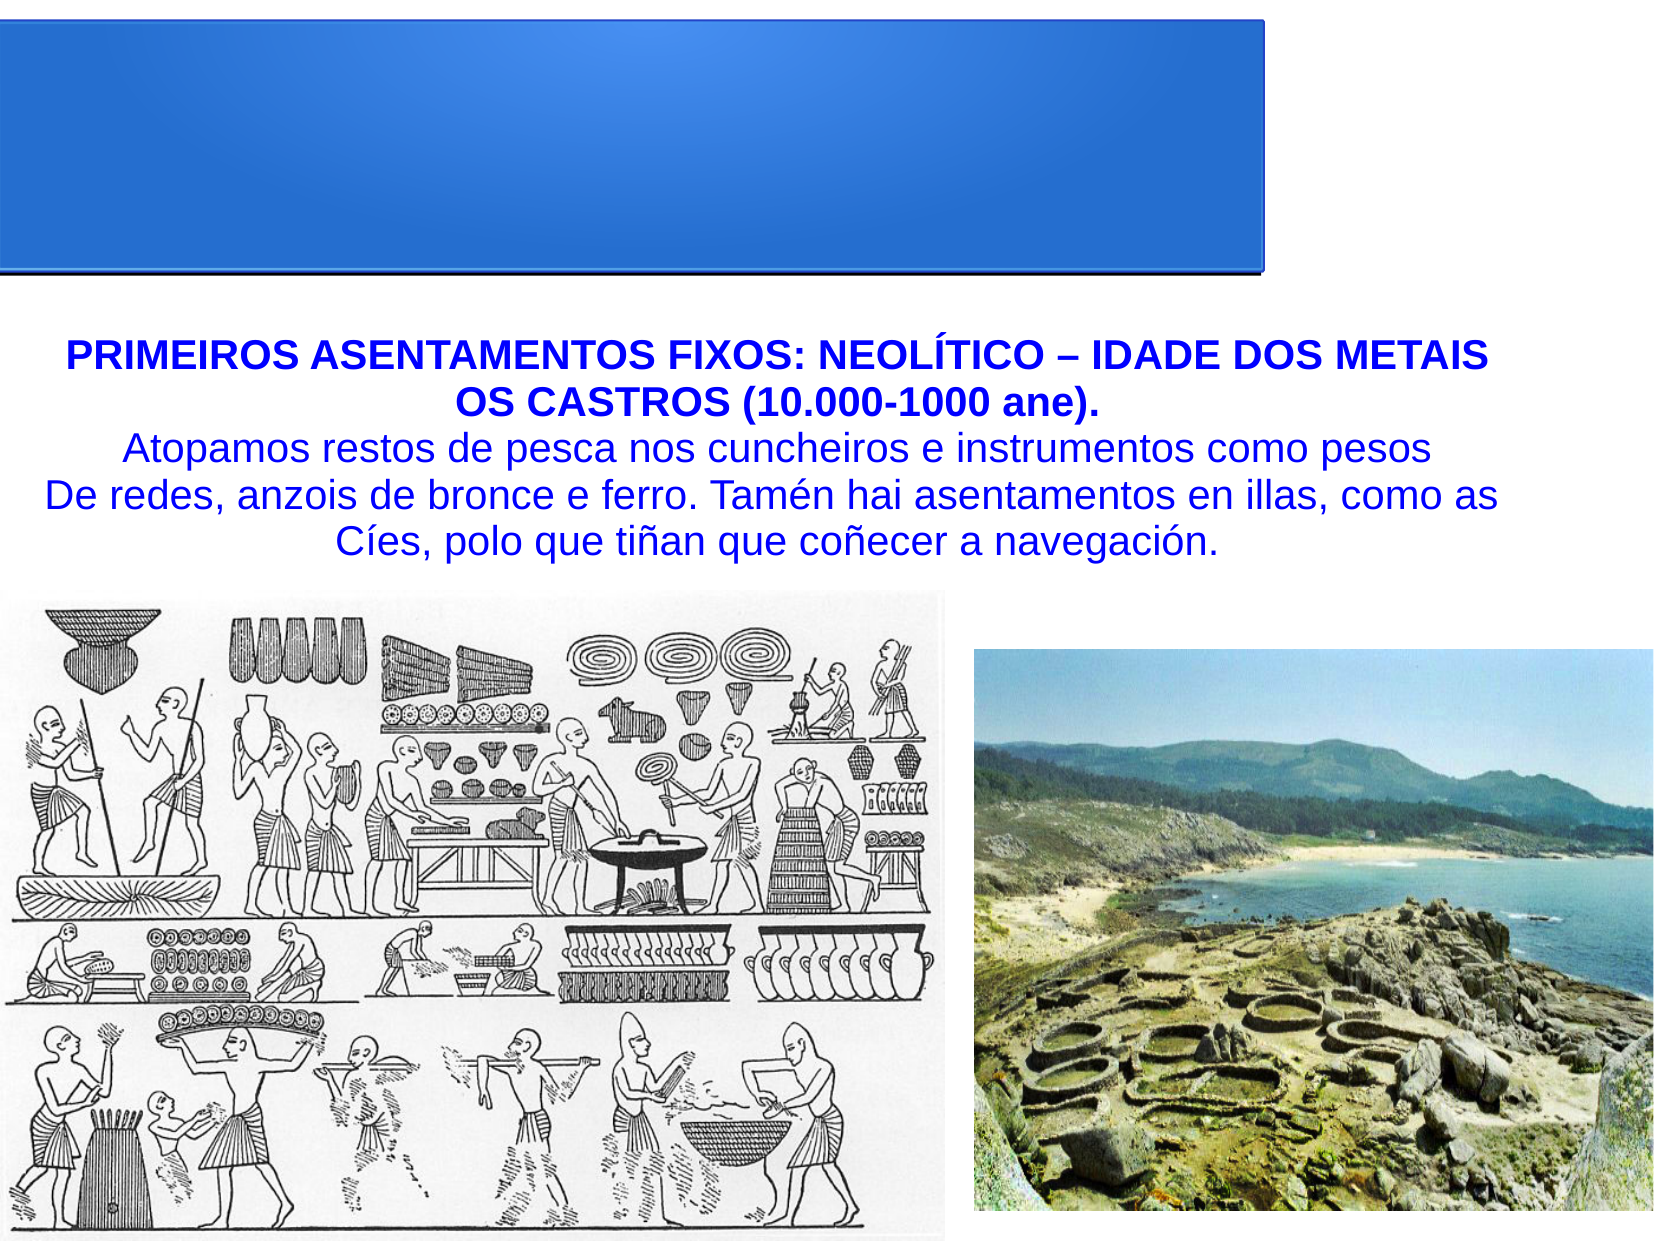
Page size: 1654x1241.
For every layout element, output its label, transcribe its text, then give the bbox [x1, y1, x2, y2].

picture [0, 590, 945, 1241]
text_box PRIMEIROS ASENTAMENTOS FIXOS: NEOLÍTICO – IDADE DOS METAIS OS CASTROS (10.000-1000 ane). Atopamos restos de pesca nos cuncheiros e instrumentos como pesos De redes, anzois de bronce e ferro. Tamén hai asentamentos en illas, como as Cíes, polo que tiñan que coñecer a navegación. [29, 324, 1654, 1182]
picture [974, 649, 1654, 1211]
